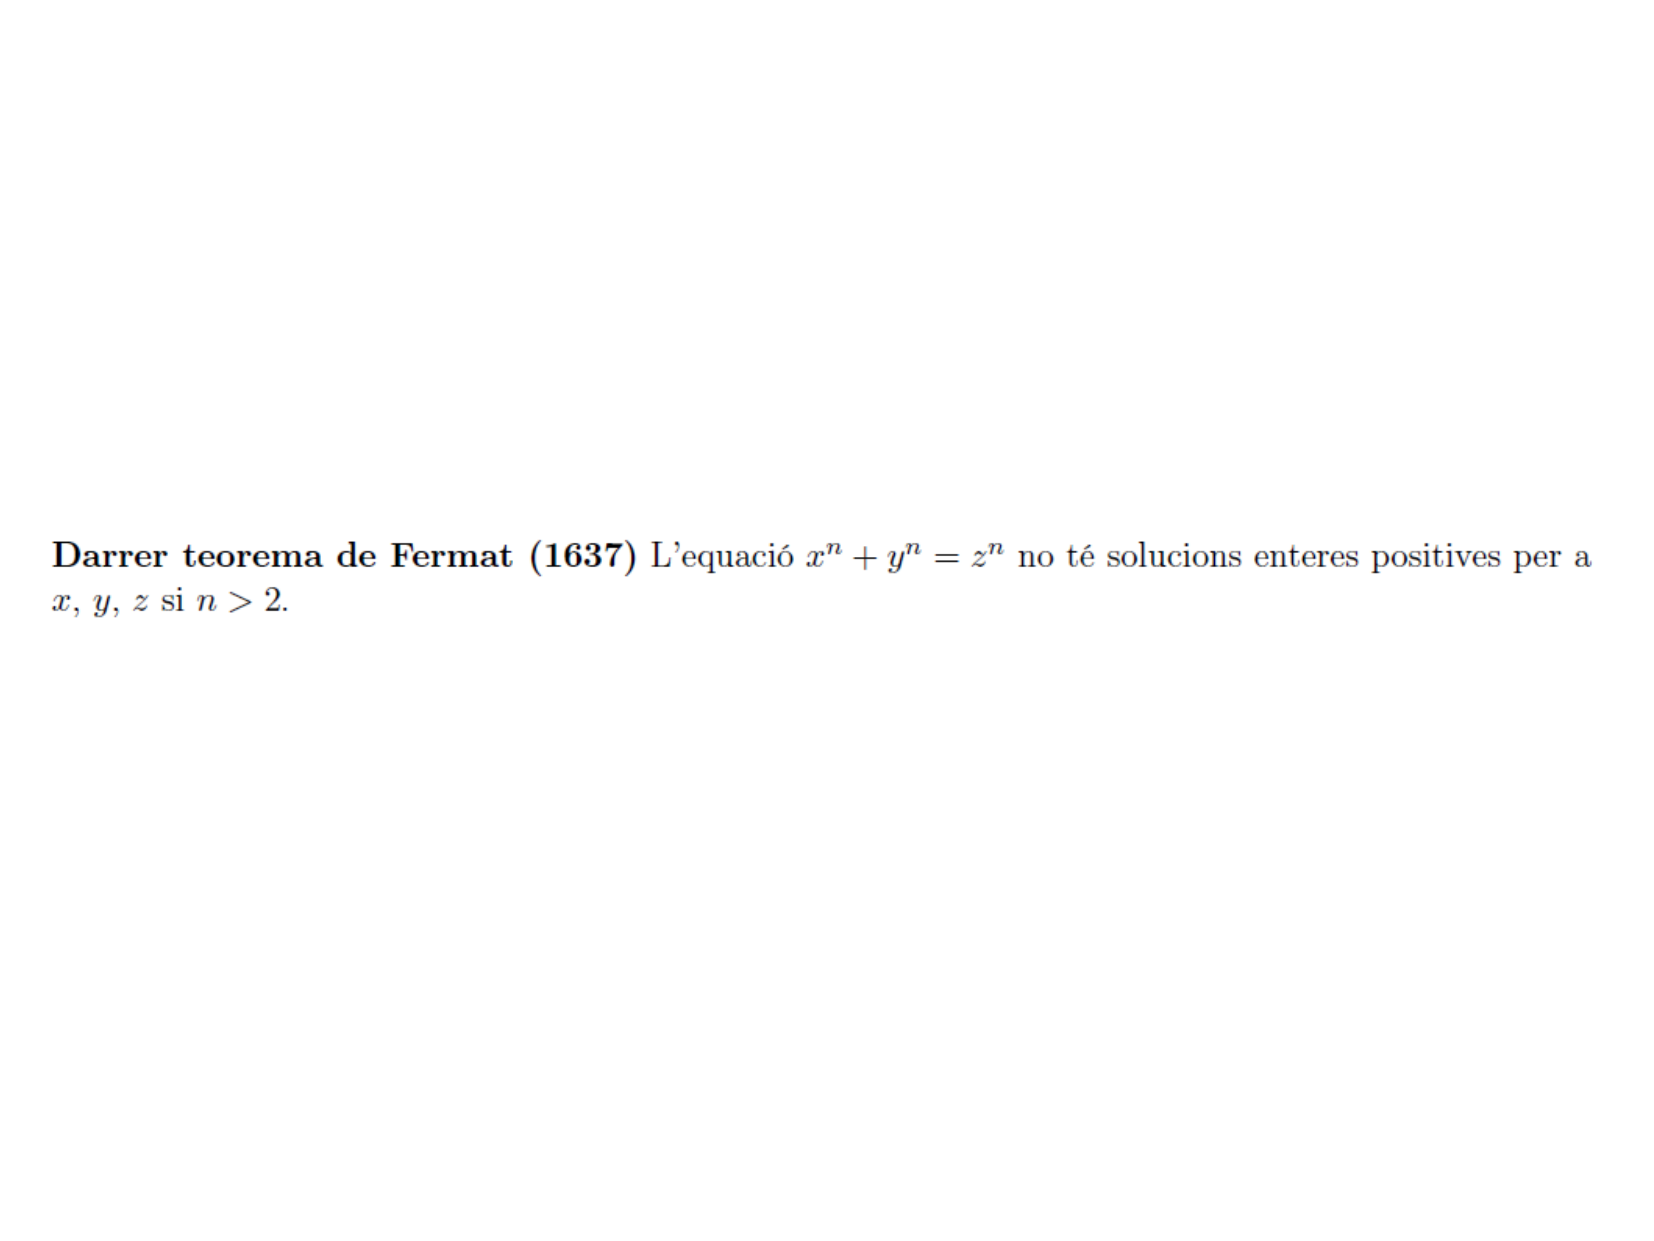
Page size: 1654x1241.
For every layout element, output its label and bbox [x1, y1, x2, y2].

picture [29, 501, 1609, 663]
